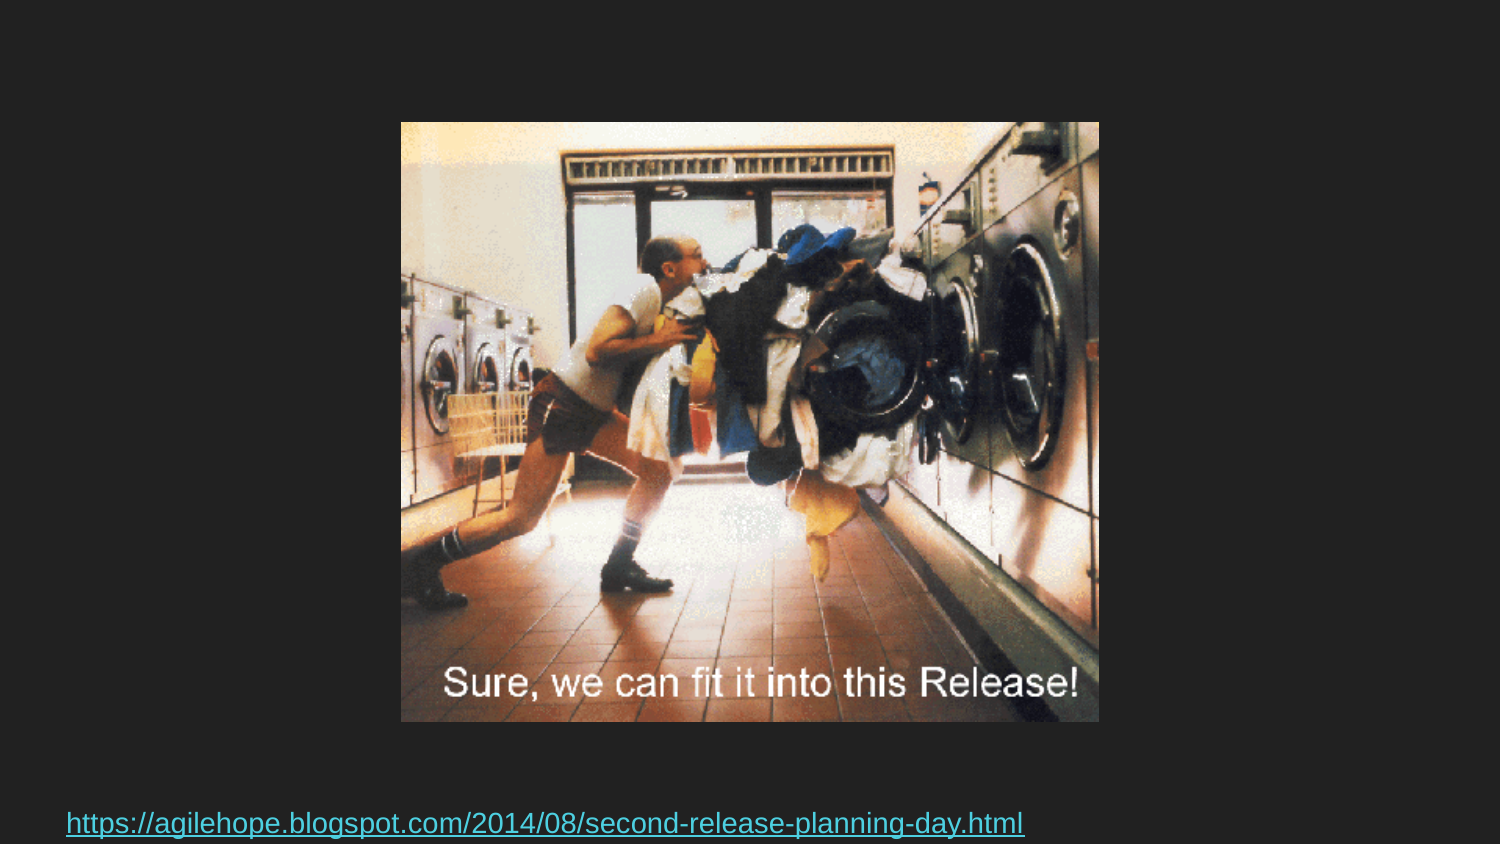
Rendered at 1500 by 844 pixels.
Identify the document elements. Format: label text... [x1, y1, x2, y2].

list https://agilehope.blogspot.com/2014/08/second-release-planning-day.html [51, 743, 1098, 844]
picture [401, 122, 1099, 722]
